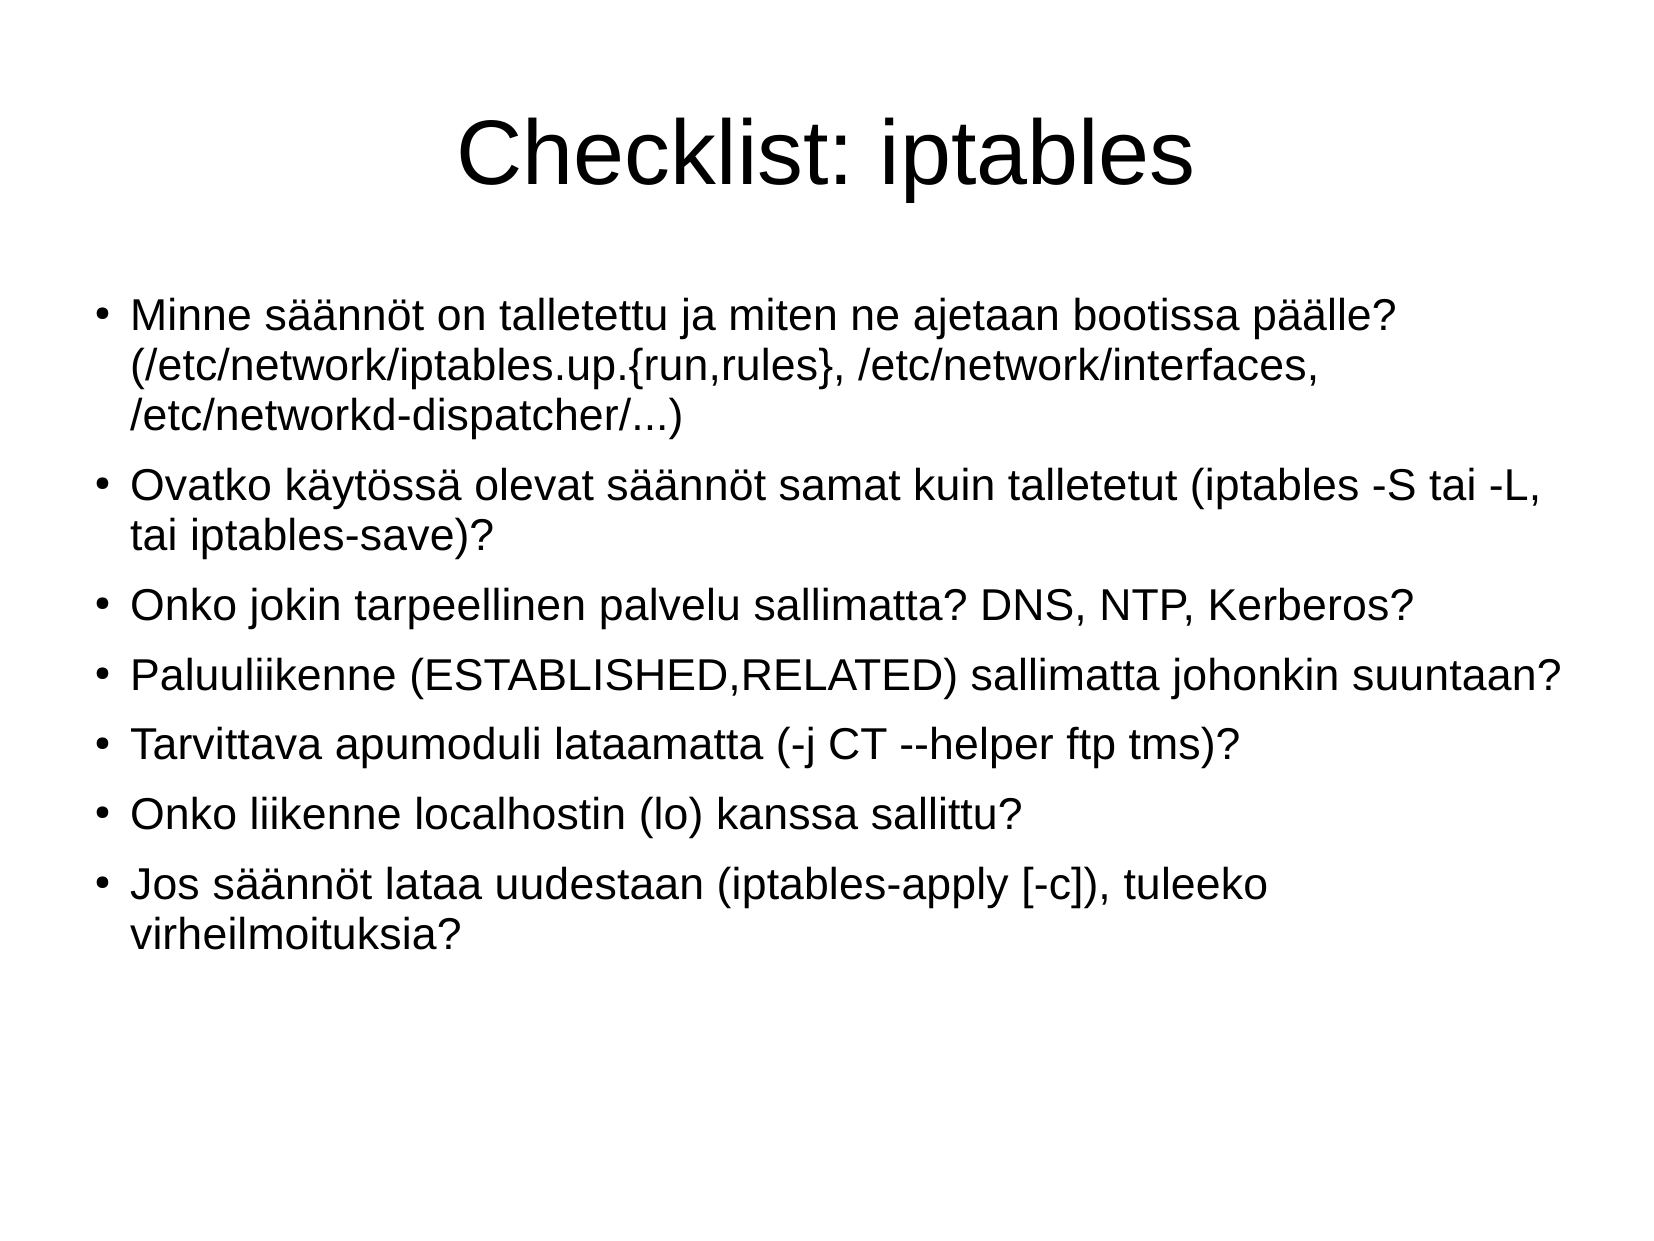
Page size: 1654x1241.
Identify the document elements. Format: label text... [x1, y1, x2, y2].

title Checklist: iptables [82, 49, 1571, 257]
list Minne säännöt on talletettu ja miten ne ajetaan bootissa päälle? (/etc/network/iptables.up.{run,rules}, /etc/network/interfaces, /etc/networkd-dispatcher/...) Ovatko käytössä olevat säännöt samat kuin talletetut (iptables -S tai -L, tai iptables-save)? Onko jokin tarpeellinen palvelu sallimatta? DNS, NTP, Kerberos? Paluuliikenne (ESTABLISHED,RELATED) sallimatta johonkin suuntaan? Tarvittava apumoduli lataamatta (-j CT --helper ftp tms)? Onko liikenne localhostin (lo) kanssa sallittu? Jos säännöt lataa uudestaan (iptables-apply [-c]), tuleeko virheilmoituksia? [82, 290, 1571, 1010]
